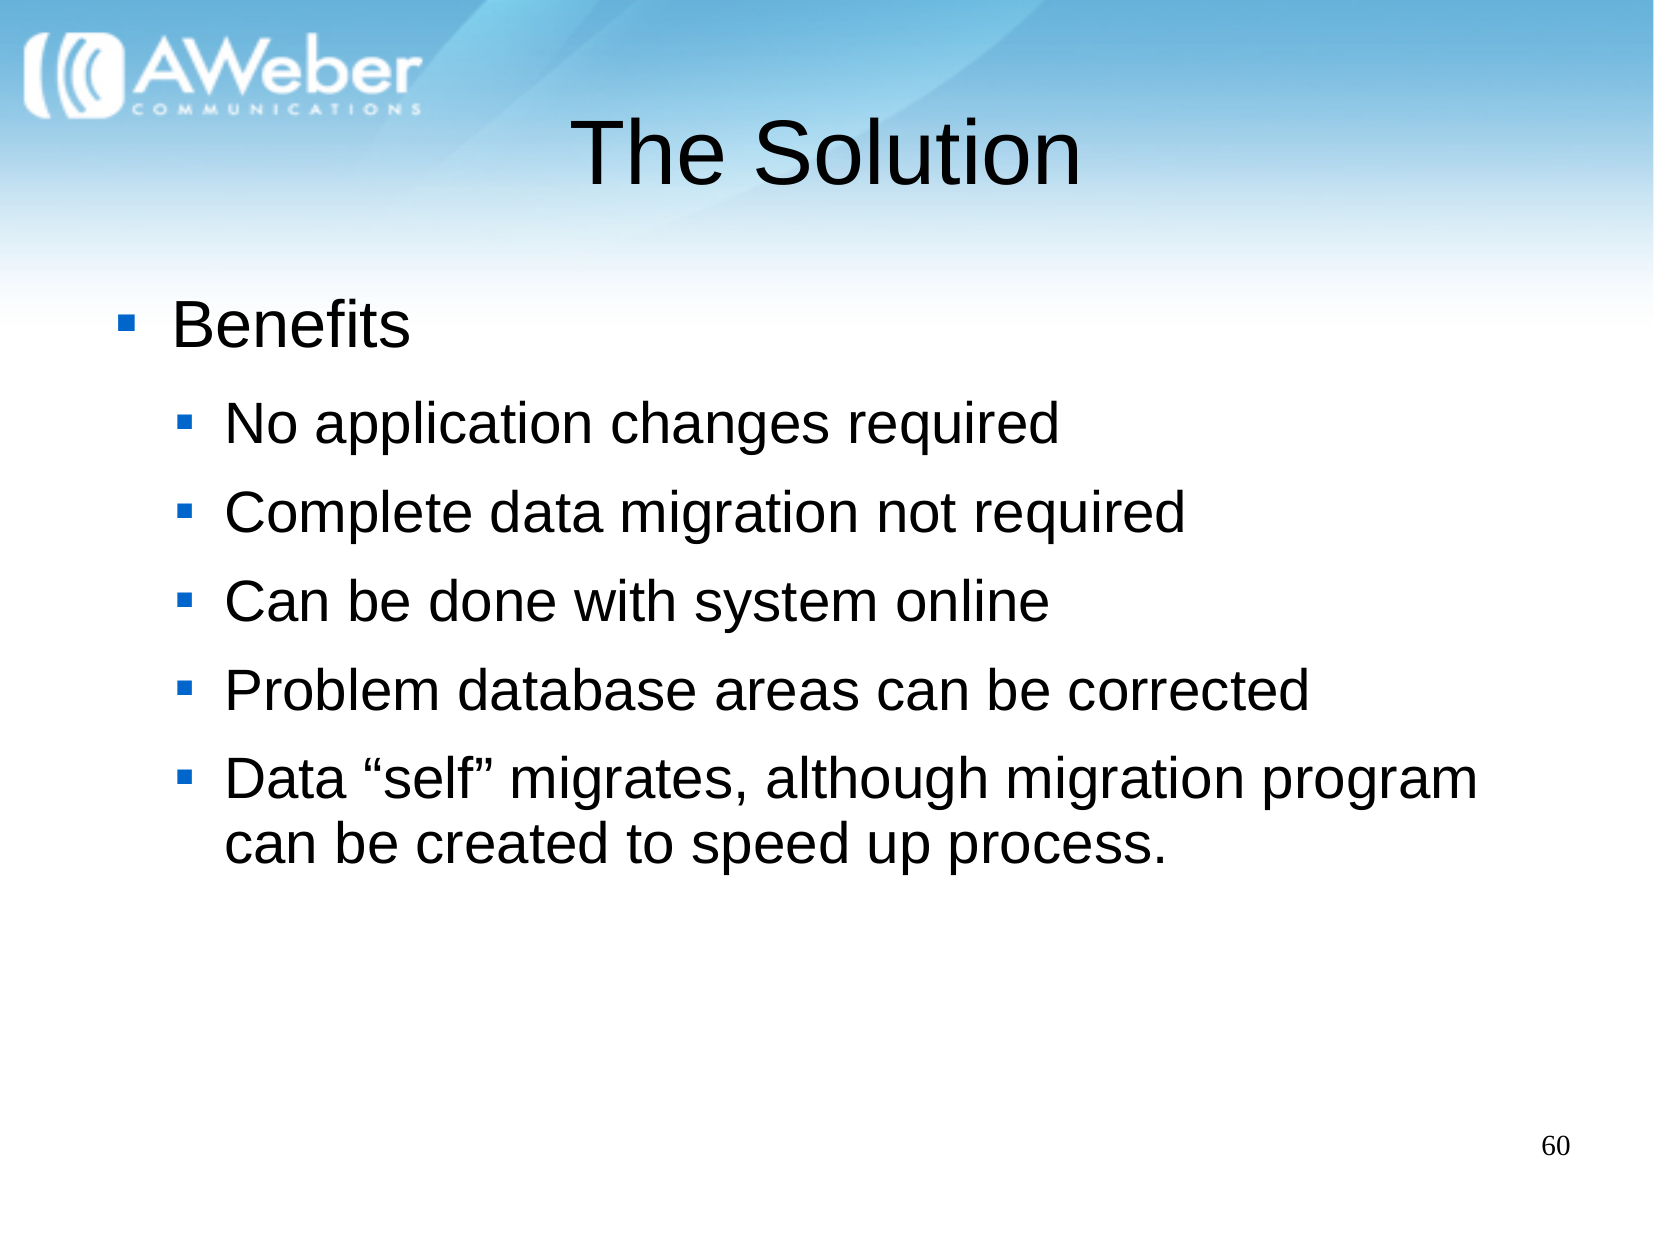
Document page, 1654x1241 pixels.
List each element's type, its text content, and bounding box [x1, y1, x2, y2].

list Benefits No application changes required Complete data migration not required Can be done with system online Problem database areas can be corrected Data “self” migrates, although migration program can be created to speed up process. [82, 286, 1571, 1106]
picture [0, 0, 1654, 376]
title The Solution [82, 49, 1571, 257]
